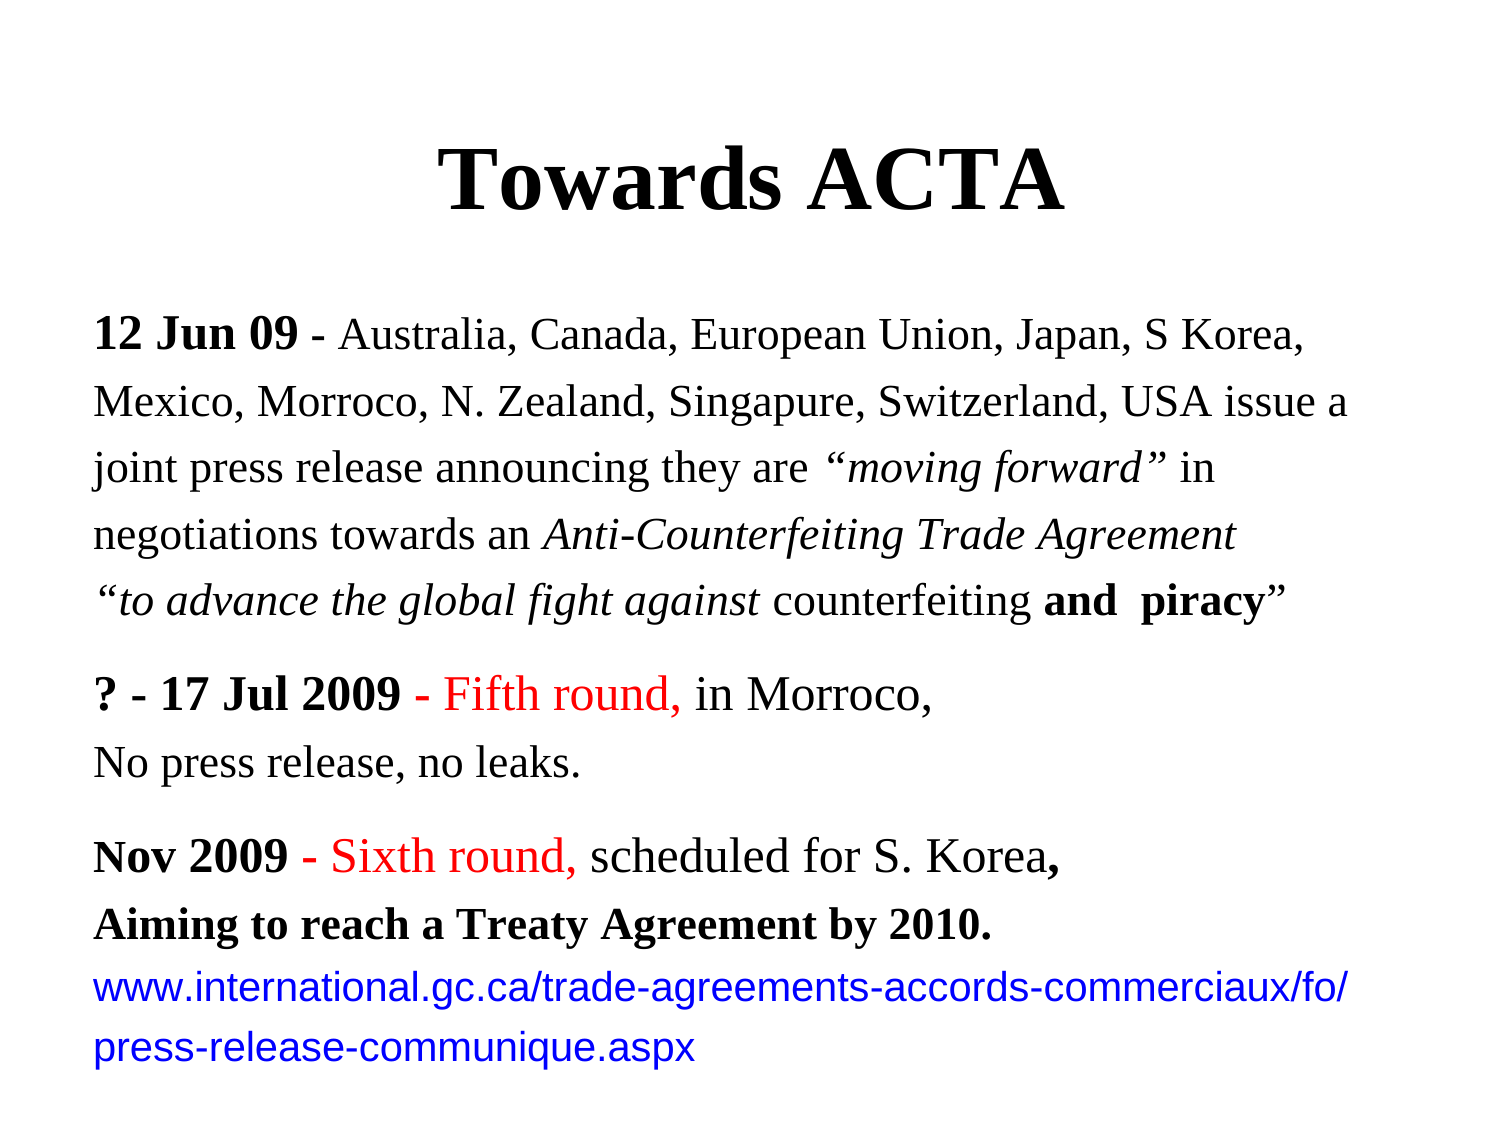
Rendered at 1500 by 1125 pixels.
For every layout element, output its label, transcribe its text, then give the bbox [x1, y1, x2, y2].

title Towards ACTA [87, 52, 1416, 280]
text_box 12 Jun 09 - Australia, Canada, European Union, Japan, S Korea, Mexico, Morroco, N. Zealand, Singapure, Switzerland, USA issue a joint press release announcing they are “moving forward” in negotiations towards an Anti-Counterfeiting Trade Agreement “to advance the global fight against counterfeiting and piracy” ? - 17 Jul 2009 - Fifth round, in Morroco, No press release, no leaks. Nov 2009 - Sixth round, scheduled for S. Korea, Aiming to reach a Treaty Agreement by 2010. www.international.gc.ca/trade-agreements-accords-commerciaux/fo/press-release-communique.aspx [78, 280, 1418, 1079]
